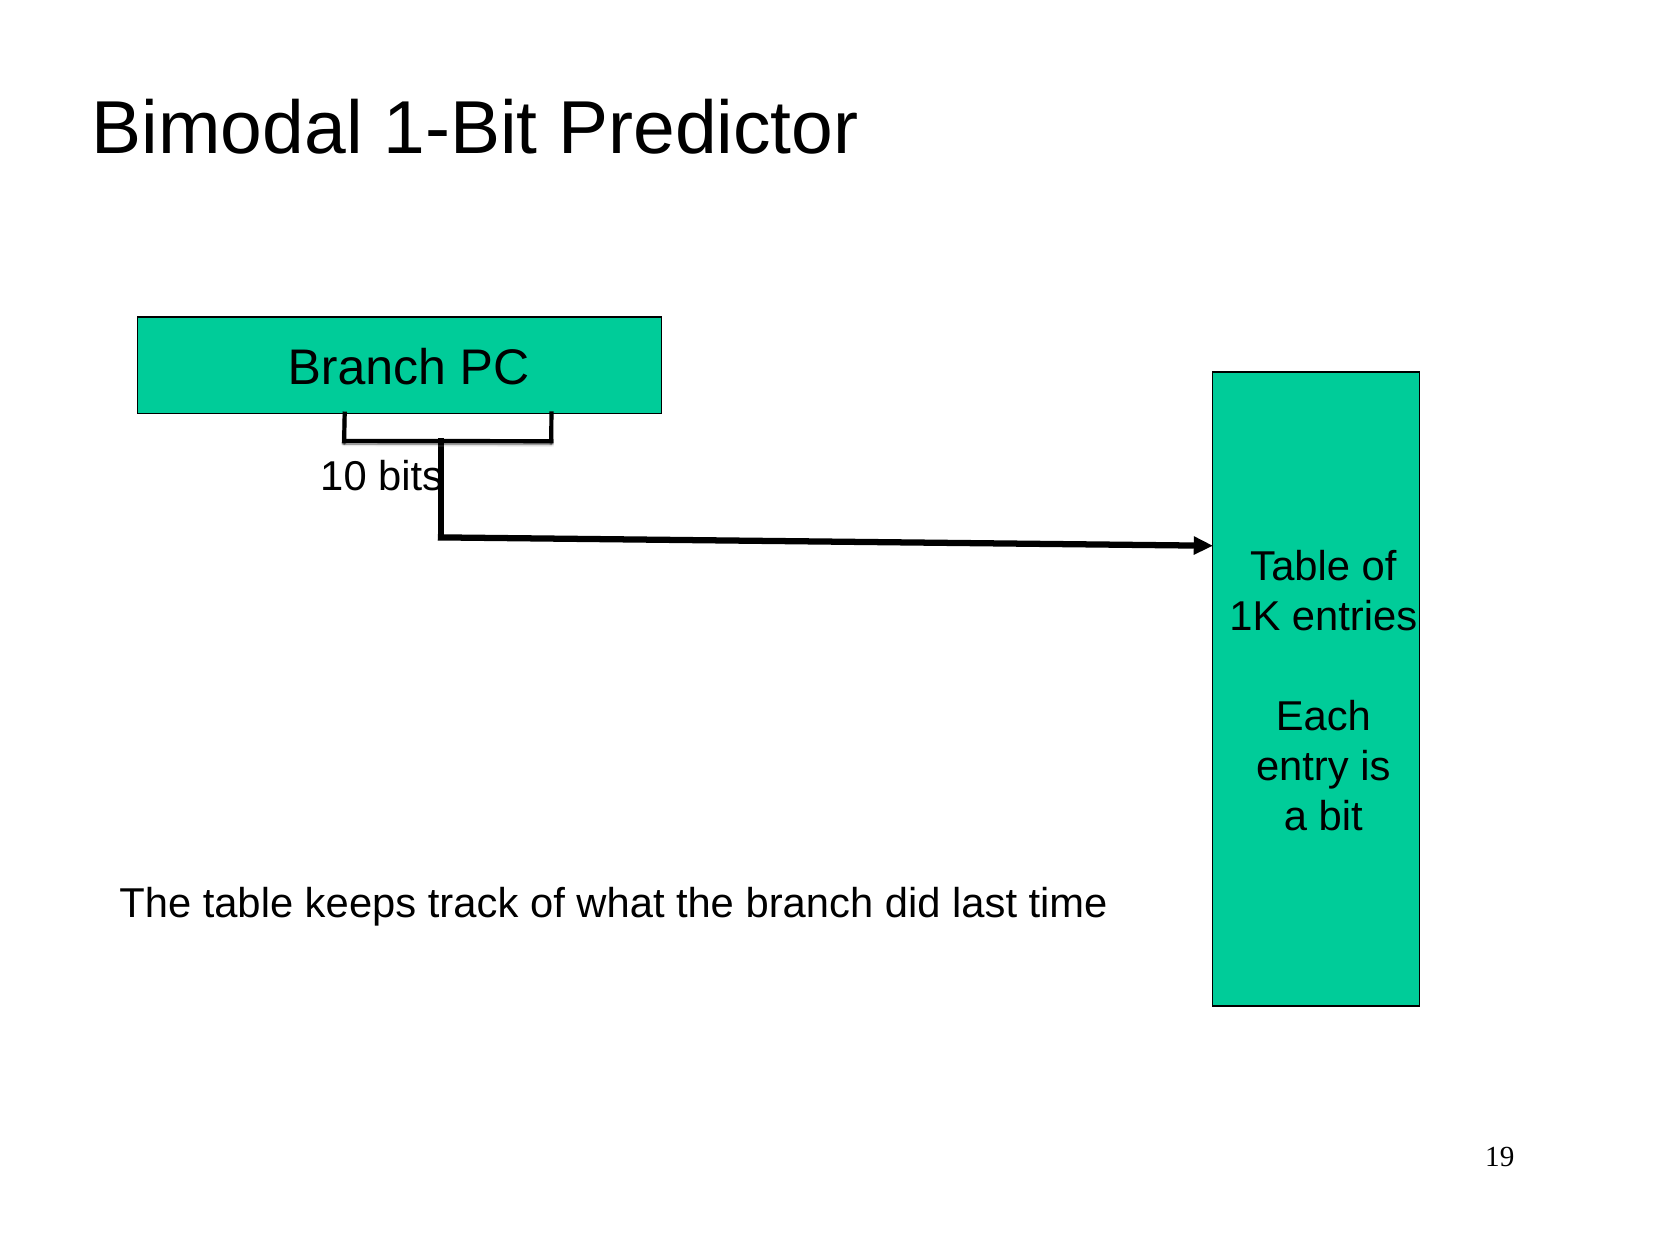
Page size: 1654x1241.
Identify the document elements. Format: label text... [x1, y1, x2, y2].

text_box Bimodal 1-Bit Predictor [77, 71, 874, 177]
text_box Table of 1K entries Each entry is a bit [1212, 371, 1420, 1006]
text_box 10 bits [290, 440, 459, 507]
text_box The table keeps track of what the branch did last time [89, 868, 1123, 934]
text_box Branch PC [137, 316, 662, 414]
text_box 23 [1184, 1129, 1530, 1213]
